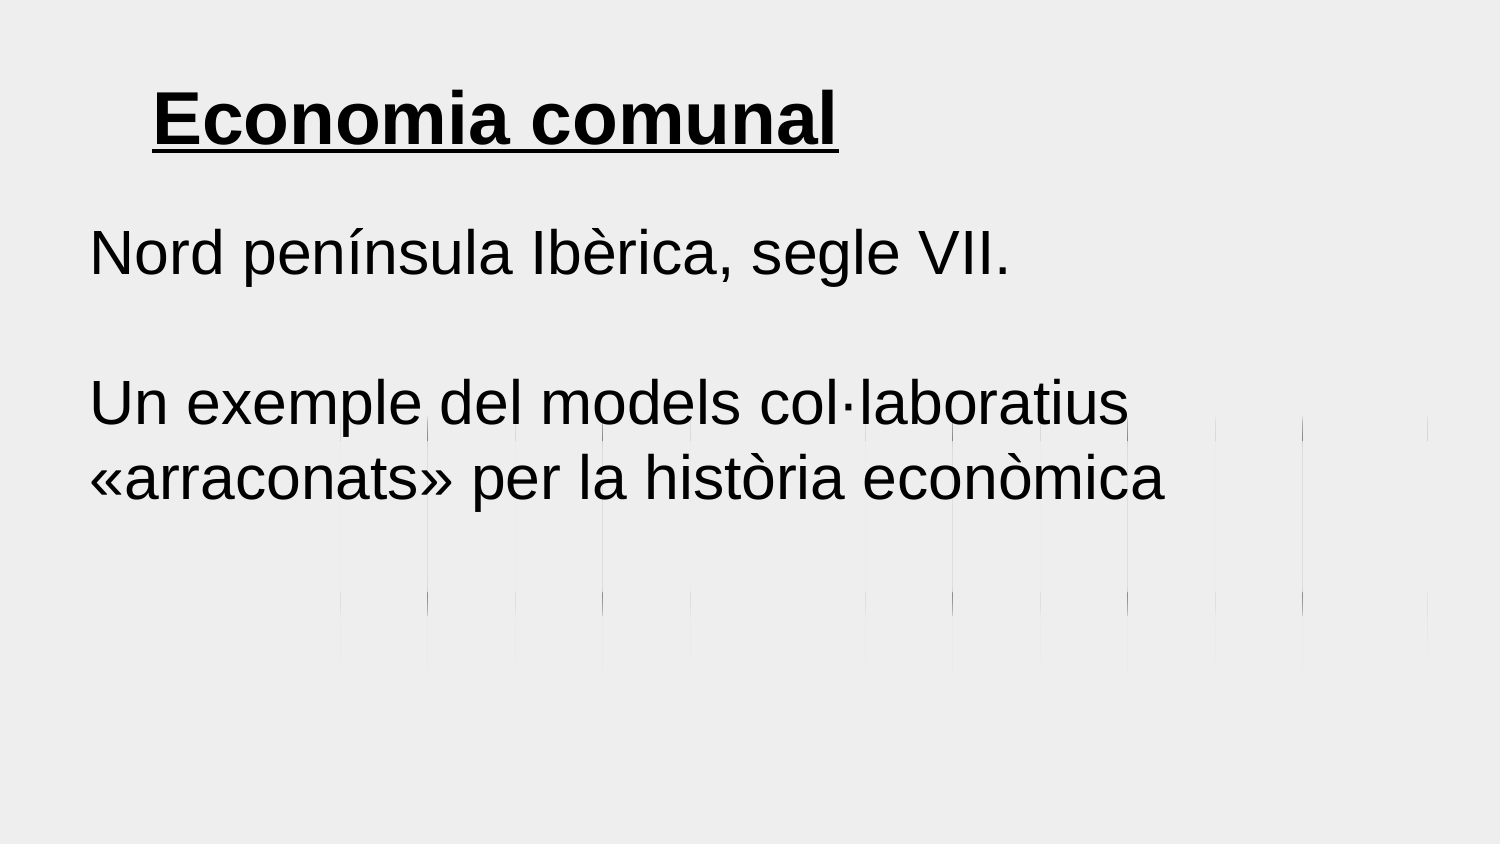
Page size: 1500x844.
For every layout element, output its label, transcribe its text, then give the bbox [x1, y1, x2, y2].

text_box Nord península Ibèrica, segle VII. Un exemple del models col·laboratius «arraconats» per la història econòmica [74, 196, 1425, 808]
text_box Economia comunal [74, 33, 1425, 175]
